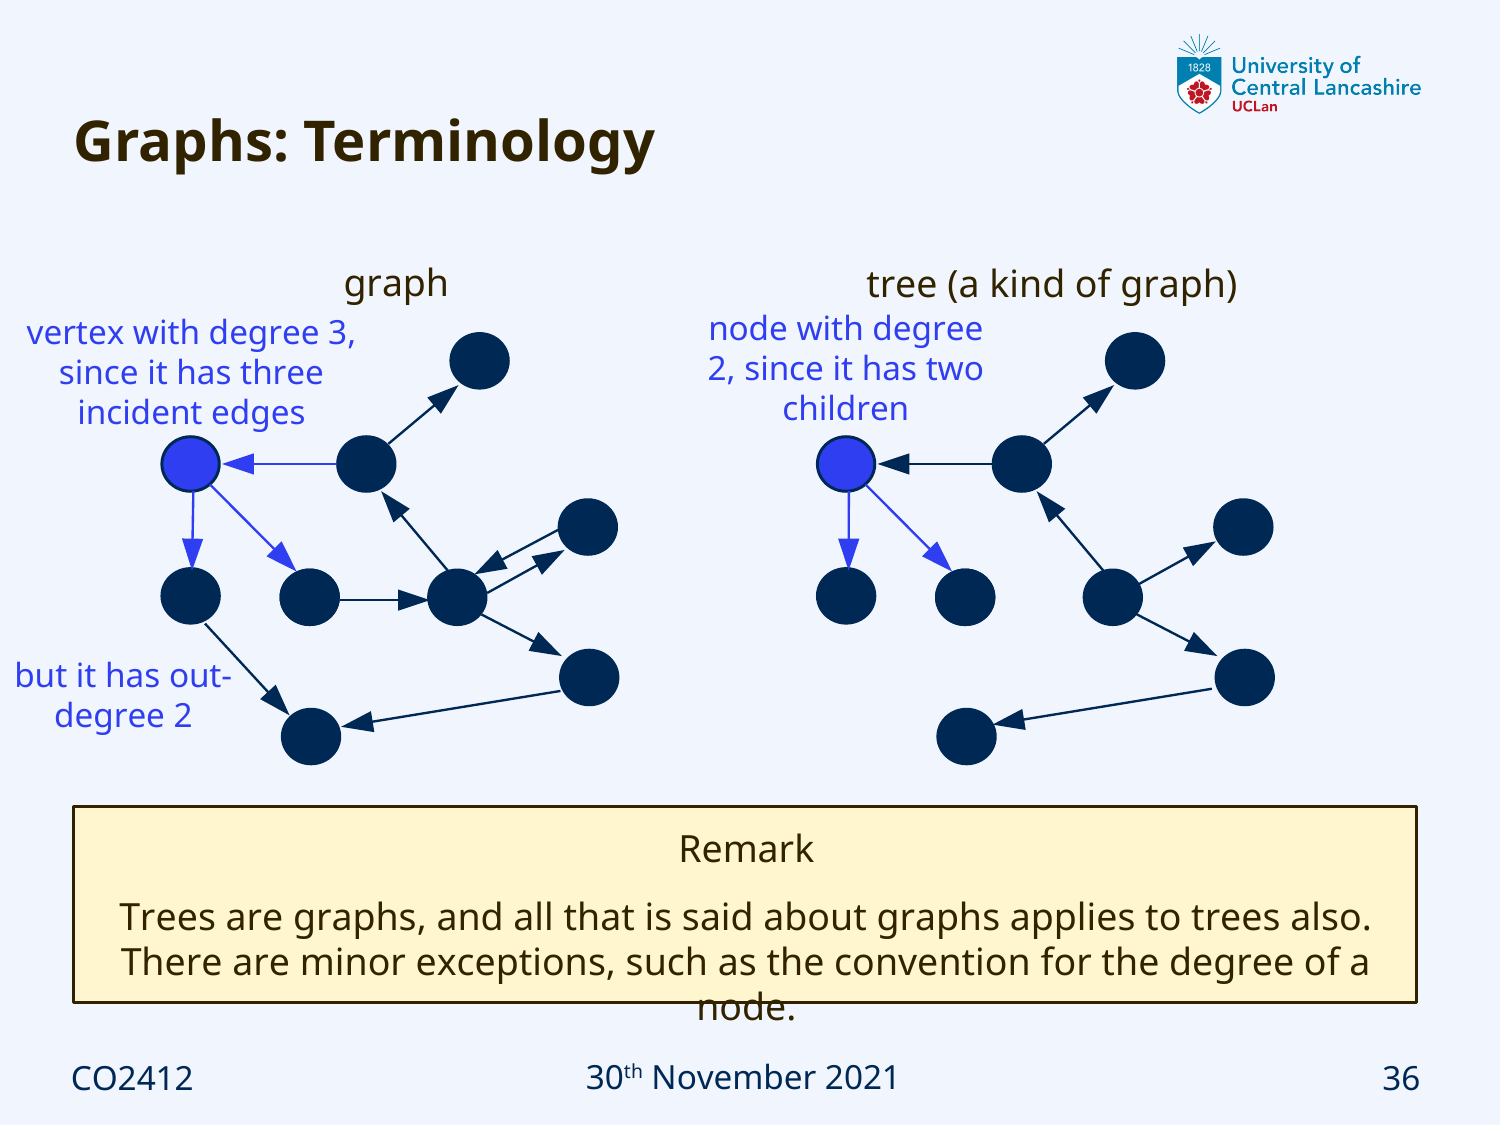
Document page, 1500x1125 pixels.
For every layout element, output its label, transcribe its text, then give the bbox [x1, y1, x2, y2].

text_box [817, 436, 875, 492]
text_box [161, 568, 220, 624]
text_box [1084, 570, 1142, 625]
text_box [337, 437, 396, 492]
text_box graph [128, 252, 665, 312]
text_box [936, 570, 994, 625]
text_box but it has out-degree 2 [0, 646, 250, 742]
text_box Remark Trees are graphs, and all that is said about graphs applies to trees also. There are minor exceptions, such as the convention for the degree of a node. [51, 818, 1442, 991]
text_box tree (a kind of graph) [783, 252, 1321, 313]
text_box vertex with degree 3, since it has three incident edges [10, 304, 373, 439]
text_box [280, 570, 339, 625]
text_box [428, 570, 487, 625]
text_box [450, 333, 509, 389]
text_box [1106, 333, 1164, 389]
text_box [762, 991, 1417, 1003]
picture [1177, 34, 1421, 54]
text_box [282, 709, 340, 764]
text_box [1216, 650, 1274, 705]
text_box [161, 439, 220, 492]
text_box [1214, 499, 1273, 555]
title Graphs: Terminology [58, 54, 1500, 224]
text_box [73, 991, 759, 1003]
text_box [937, 709, 996, 764]
text_box [993, 436, 1051, 492]
text_box [73, 806, 1417, 818]
text_box [560, 650, 618, 705]
text_box [817, 568, 875, 624]
text_box [559, 499, 617, 555]
text_box node with degree 2, since it has two children [675, 299, 1017, 435]
